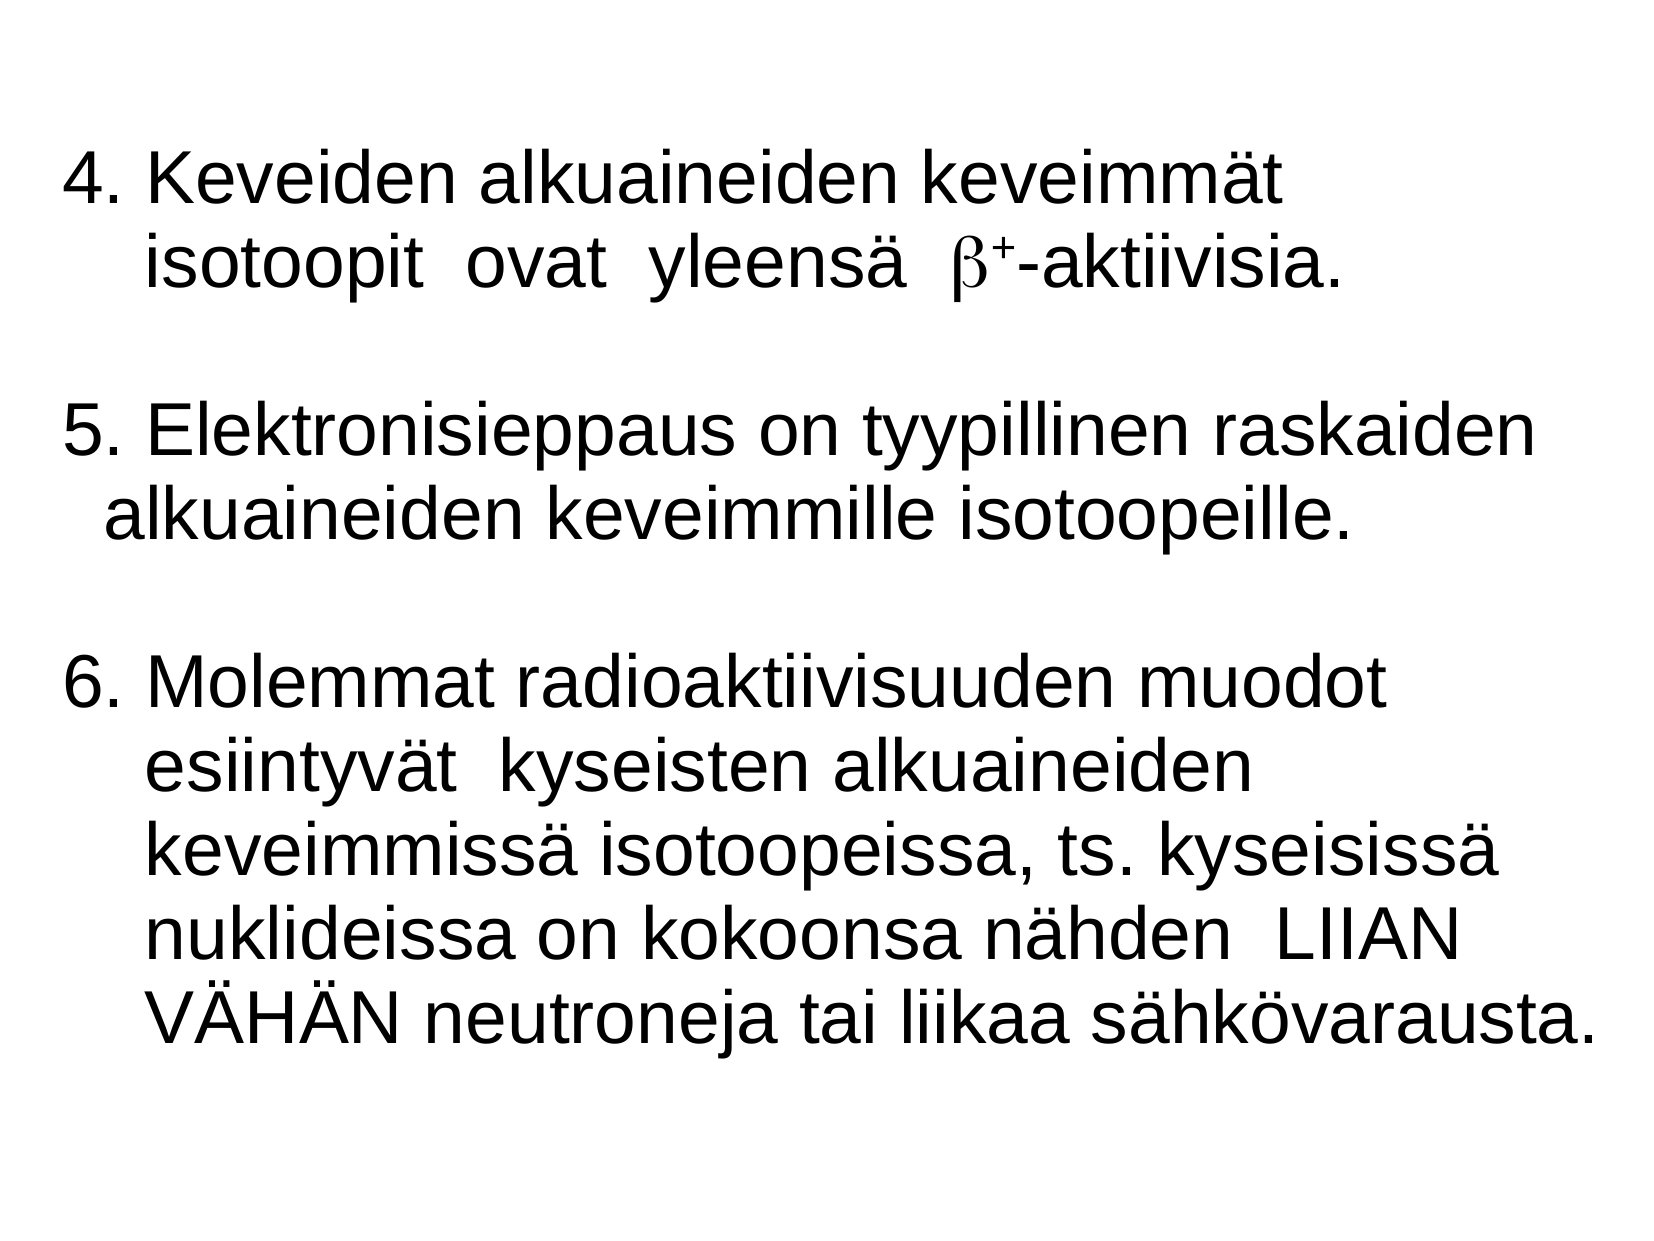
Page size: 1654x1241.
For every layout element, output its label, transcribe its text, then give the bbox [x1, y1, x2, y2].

text_box 4. Keveiden alkuaineiden keveimmät isotoopit ovat yleensä b+-aktiivisia. 5. Elektronisieppaus on tyypillinen raskaiden alkuaineiden keveimmille isotoopeille. 6. Molemmat radioaktiivisuuden muodot esiintyvät kyseisten alkuaineiden keveimmissä isotoopeissa, ts. kyseisissä nuklideissa on kokoonsa nähden LIIAN VÄHÄN neutroneja tai liikaa sähkövarausta. [47, 128, 1629, 1159]
